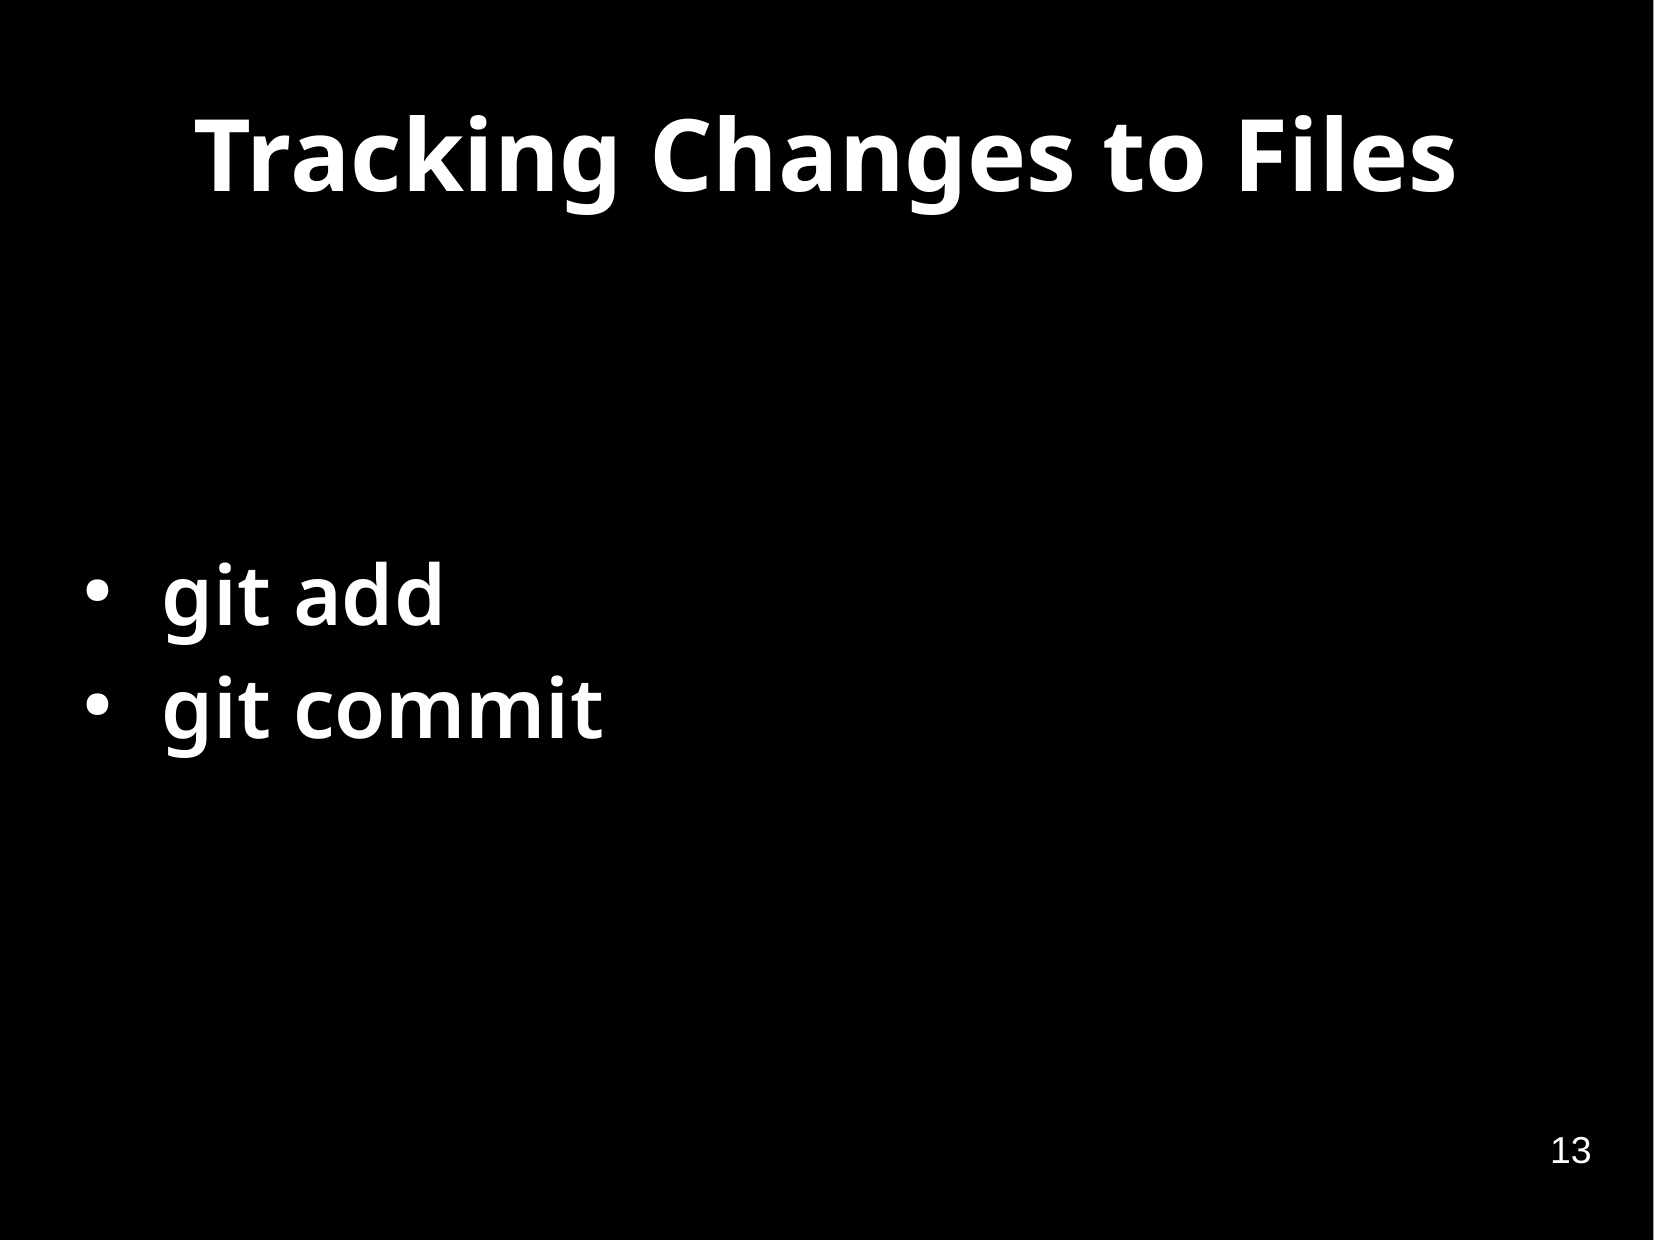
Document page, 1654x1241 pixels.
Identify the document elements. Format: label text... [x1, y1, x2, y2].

title Tracking Changes to Files [82, 49, 1571, 125]
subtitle git add git commit [82, 125, 1571, 1174]
text_box 13 [1535, 1122, 1607, 1179]
